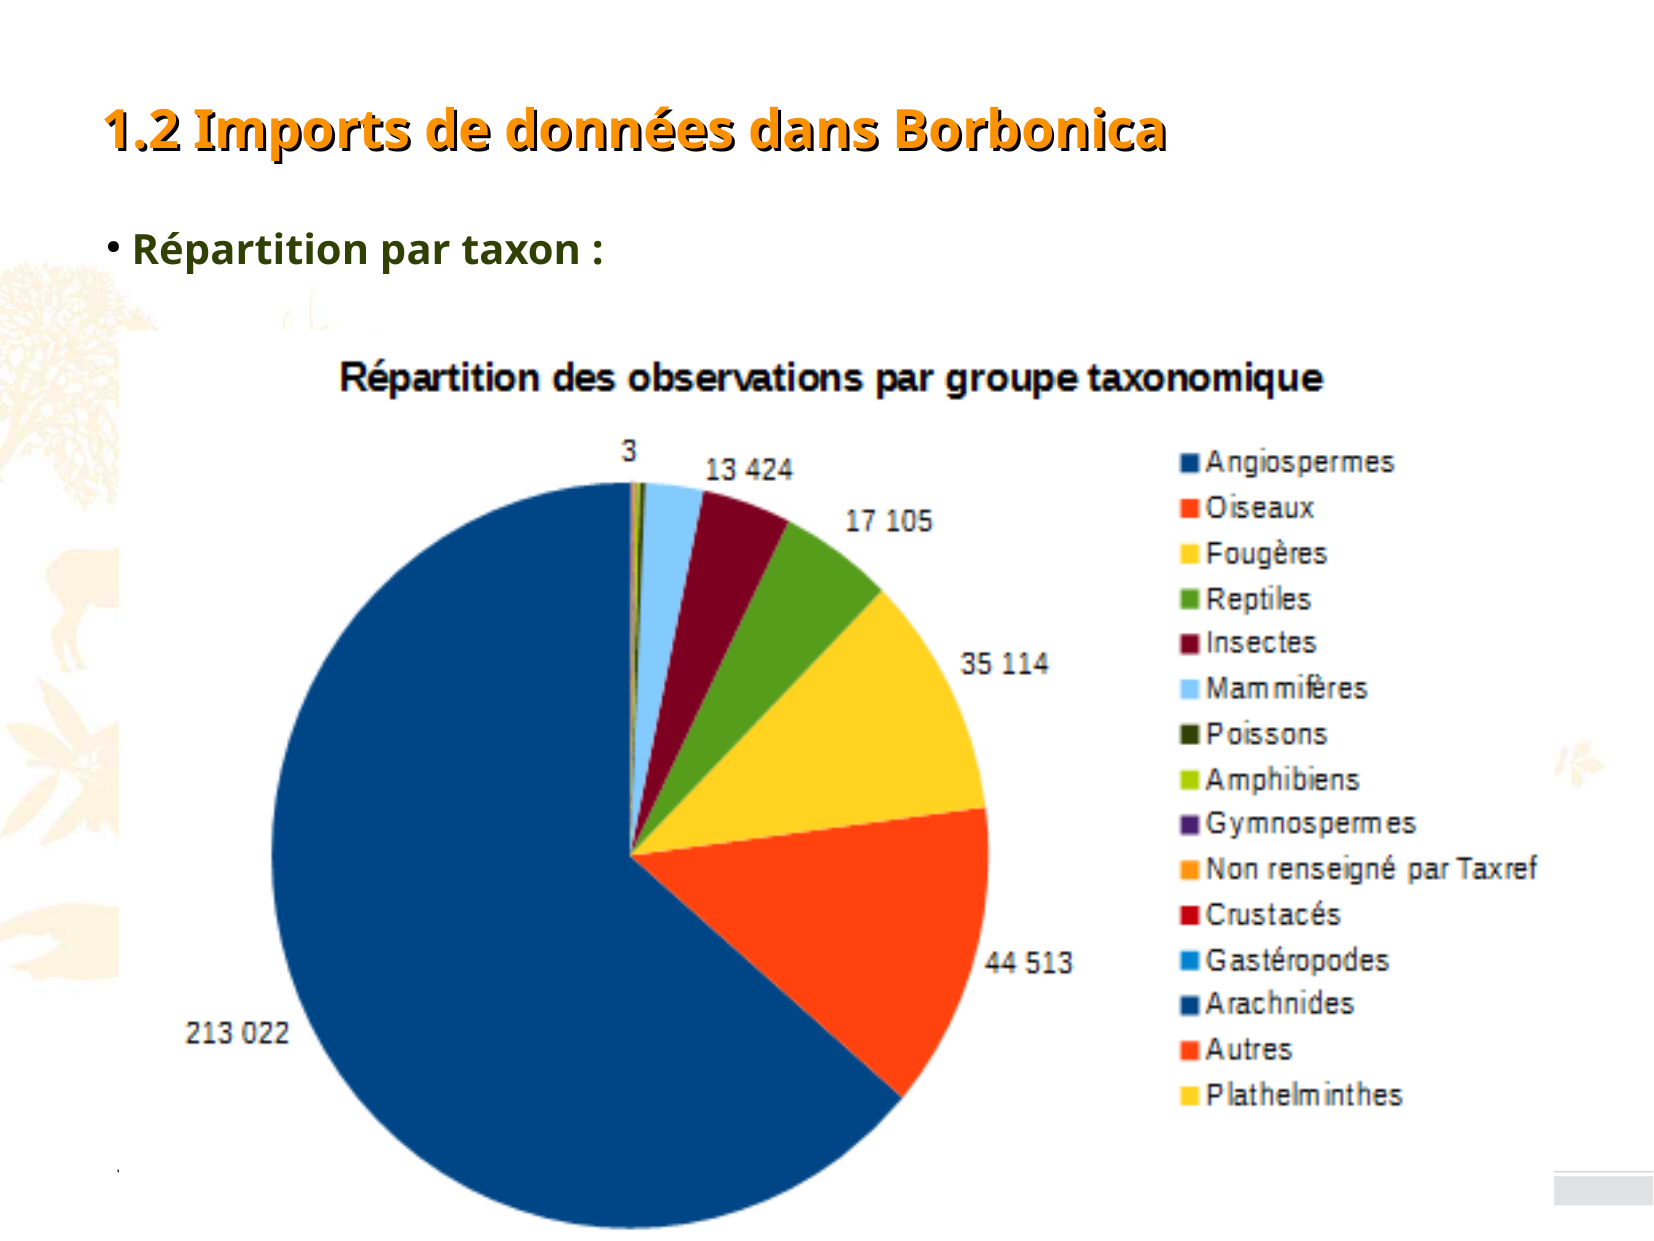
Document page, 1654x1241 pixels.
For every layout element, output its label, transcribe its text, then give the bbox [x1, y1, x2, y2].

picture [0, 0, 1654, 1241]
text_box Répartition par taxon : [106, 189, 1004, 308]
title 1.2 Imports de données dans Borbonica [82, 49, 1571, 207]
